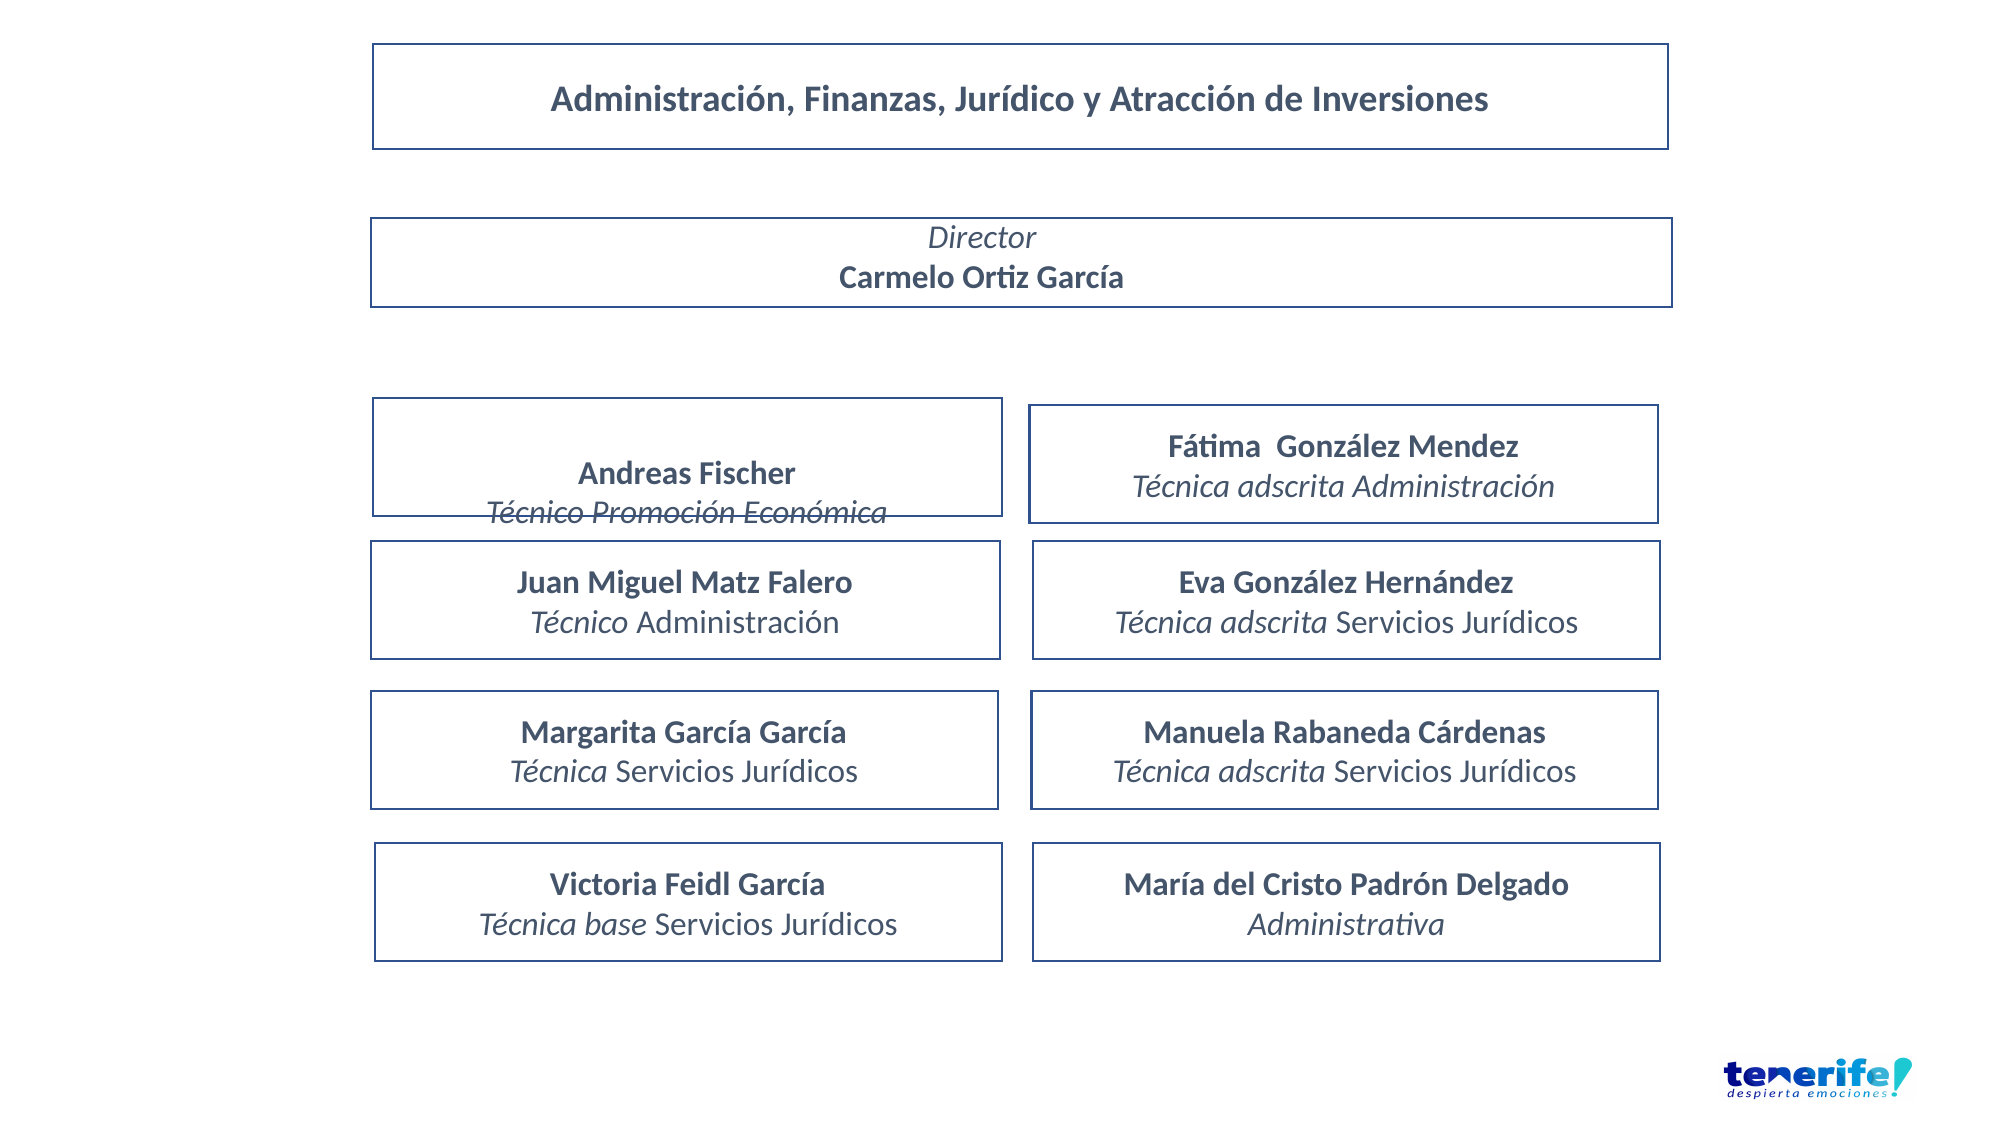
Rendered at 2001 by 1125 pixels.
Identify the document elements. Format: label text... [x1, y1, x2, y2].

text_box Margarita García García Técnica Servicios Jurídicos [371, 691, 998, 809]
text_box Victoria Feidl García Técnica base Servicios Jurídicos [375, 843, 1002, 961]
text_box María del Cristo Padrón Delgado Administrativa [1033, 843, 1660, 961]
text_box Eva González Hernández Técnica adscrita Servicios Jurídicos [1033, 541, 1660, 659]
text_box Administración, Finanzas, Jurídico y Atracción de Inversiones [373, 44, 1668, 149]
text_box Fátima González Mendez Técnica adscrita Administración [1030, 405, 1658, 523]
text_box Manuela Rabaneda Cárdenas Técnica adscrita Servicios Jurídicos [1032, 691, 1658, 809]
text_box Juan Miguel Matz Falero Técnico Administración [371, 541, 1000, 659]
text_box Andreas Fischer Técnico Promoción Económica [373, 398, 1002, 516]
text_box Director Carmelo Ortiz García [646, 207, 1319, 302]
picture [1719, 1054, 1916, 1101]
